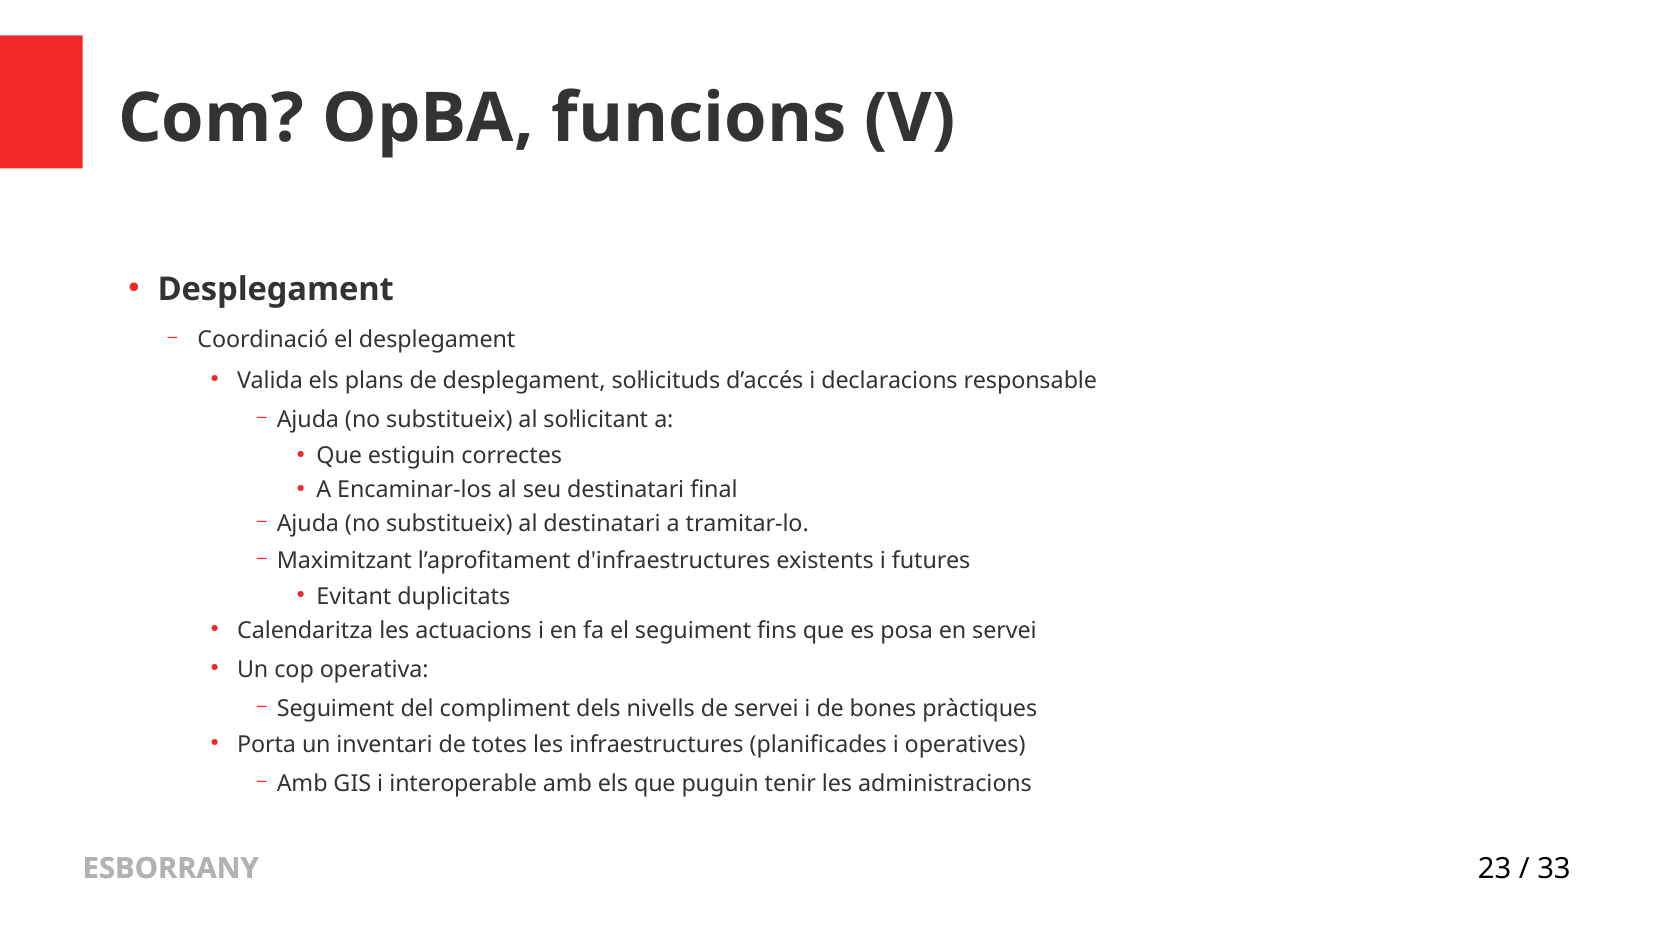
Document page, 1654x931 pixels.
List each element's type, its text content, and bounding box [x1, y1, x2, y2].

title Com? OpBA, funcions (V) [118, 37, 1571, 193]
list Desplegament Coordinació el desplegament Valida els plans de desplegament, sol·licituds d’accés i declaracions responsable Ajuda (no substitueix) al sol·licitant a: Que estiguin correctes A Encaminar-los al seu destinatari final Ajuda (no substitueix) al destinatari a tramitar-lo. Maximitzant l’aprofitament d'infraestructures existents i futures Evitant duplicitats Calendaritza les actuacions i en fa el seguiment fins que es posa en servei Un cop operativa: Seguiment del compliment dels nivells de servei i de bones pràctiques Porta un inventari de totes les infraestructures (planificades i operatives) Amb GIS i interoperable amb els que puguin tenir les administracions [118, 265, 1536, 806]
